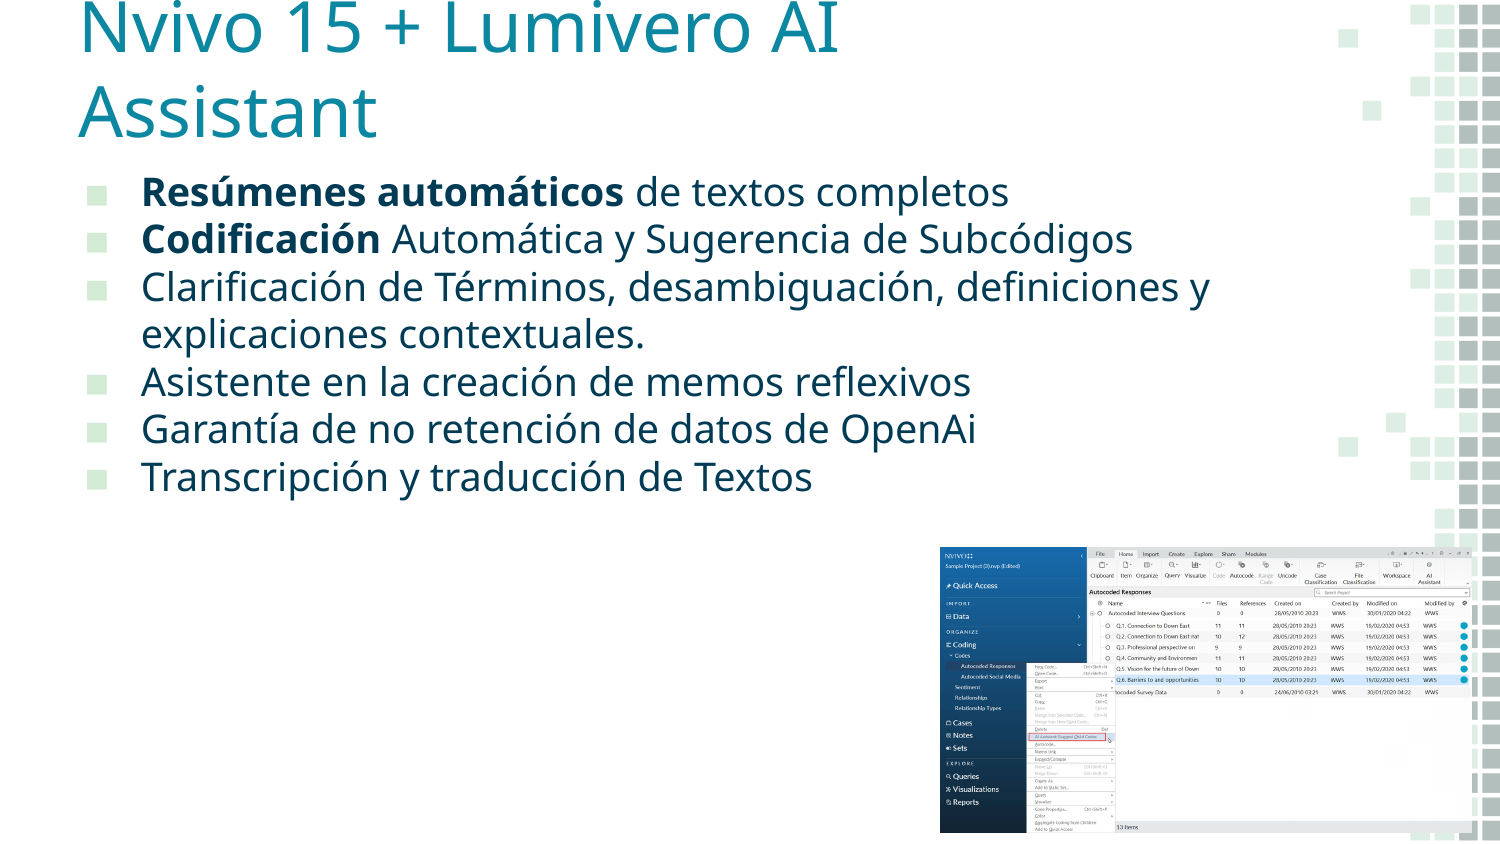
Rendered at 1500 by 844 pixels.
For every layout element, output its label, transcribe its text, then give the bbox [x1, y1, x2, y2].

list Resúmenes automáticos de textos completos Codificación Automática y Sugerencia de Subcódigos Clarificación de Términos, desambiguación, definiciones y explicaciones contextuales. Asistente en la creación de memos reflexivos Garantía de no retención de datos de OpenAi Transcripción y traducción de Textos [50, 152, 1261, 692]
title Nvivo 15 + Lumivero AI Assistant [63, 26, 1021, 152]
picture [0, 0, 1500, 844]
